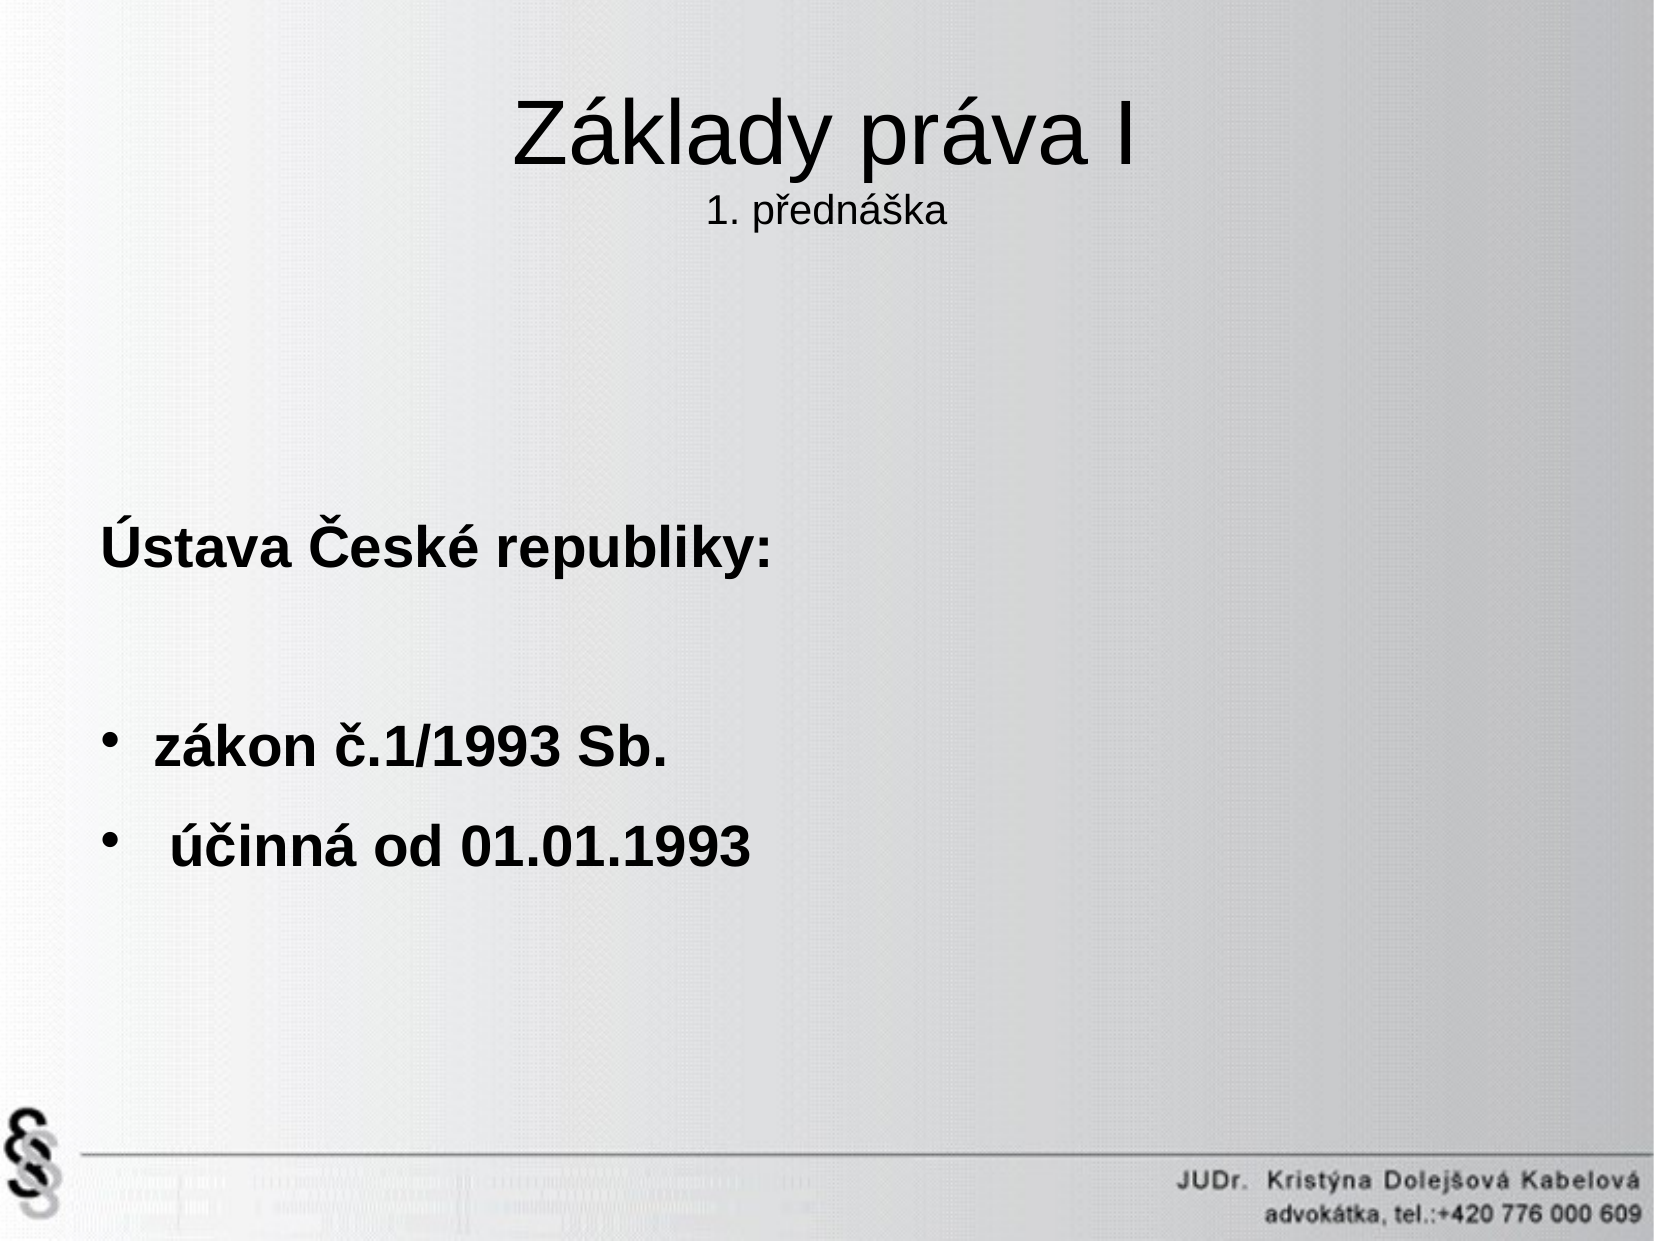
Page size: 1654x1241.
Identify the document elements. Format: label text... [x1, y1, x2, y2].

text_box Základy práva I 1. přednáška [82, 49, 1571, 257]
text_box Ústava České republiky: zákon č.1/1993 Sb. účinná od 01.01.1993 [82, 290, 1571, 1010]
picture [0, 0, 1654, 1241]
